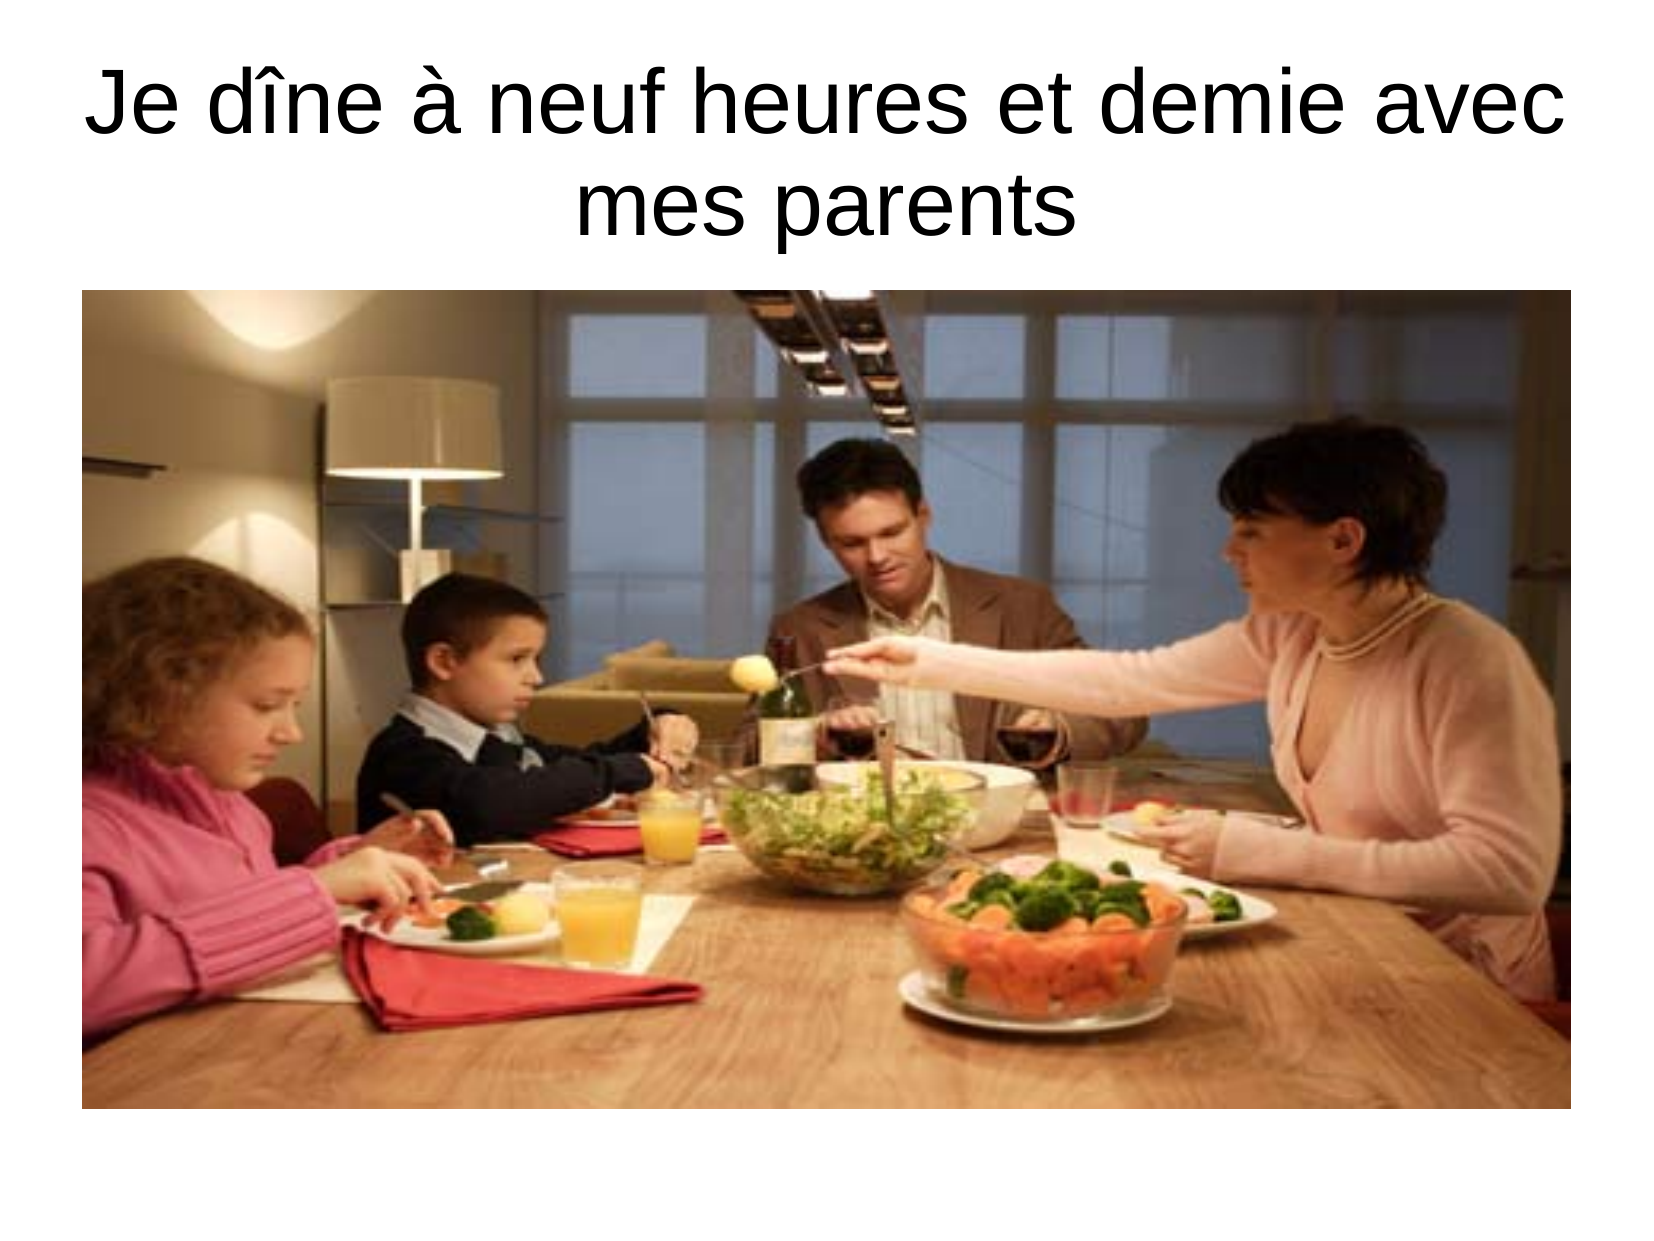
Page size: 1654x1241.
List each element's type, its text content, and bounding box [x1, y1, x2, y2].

picture [82, 290, 1571, 1109]
title Je dîne à neuf heures et demie avec mes parents [82, 49, 1571, 257]
